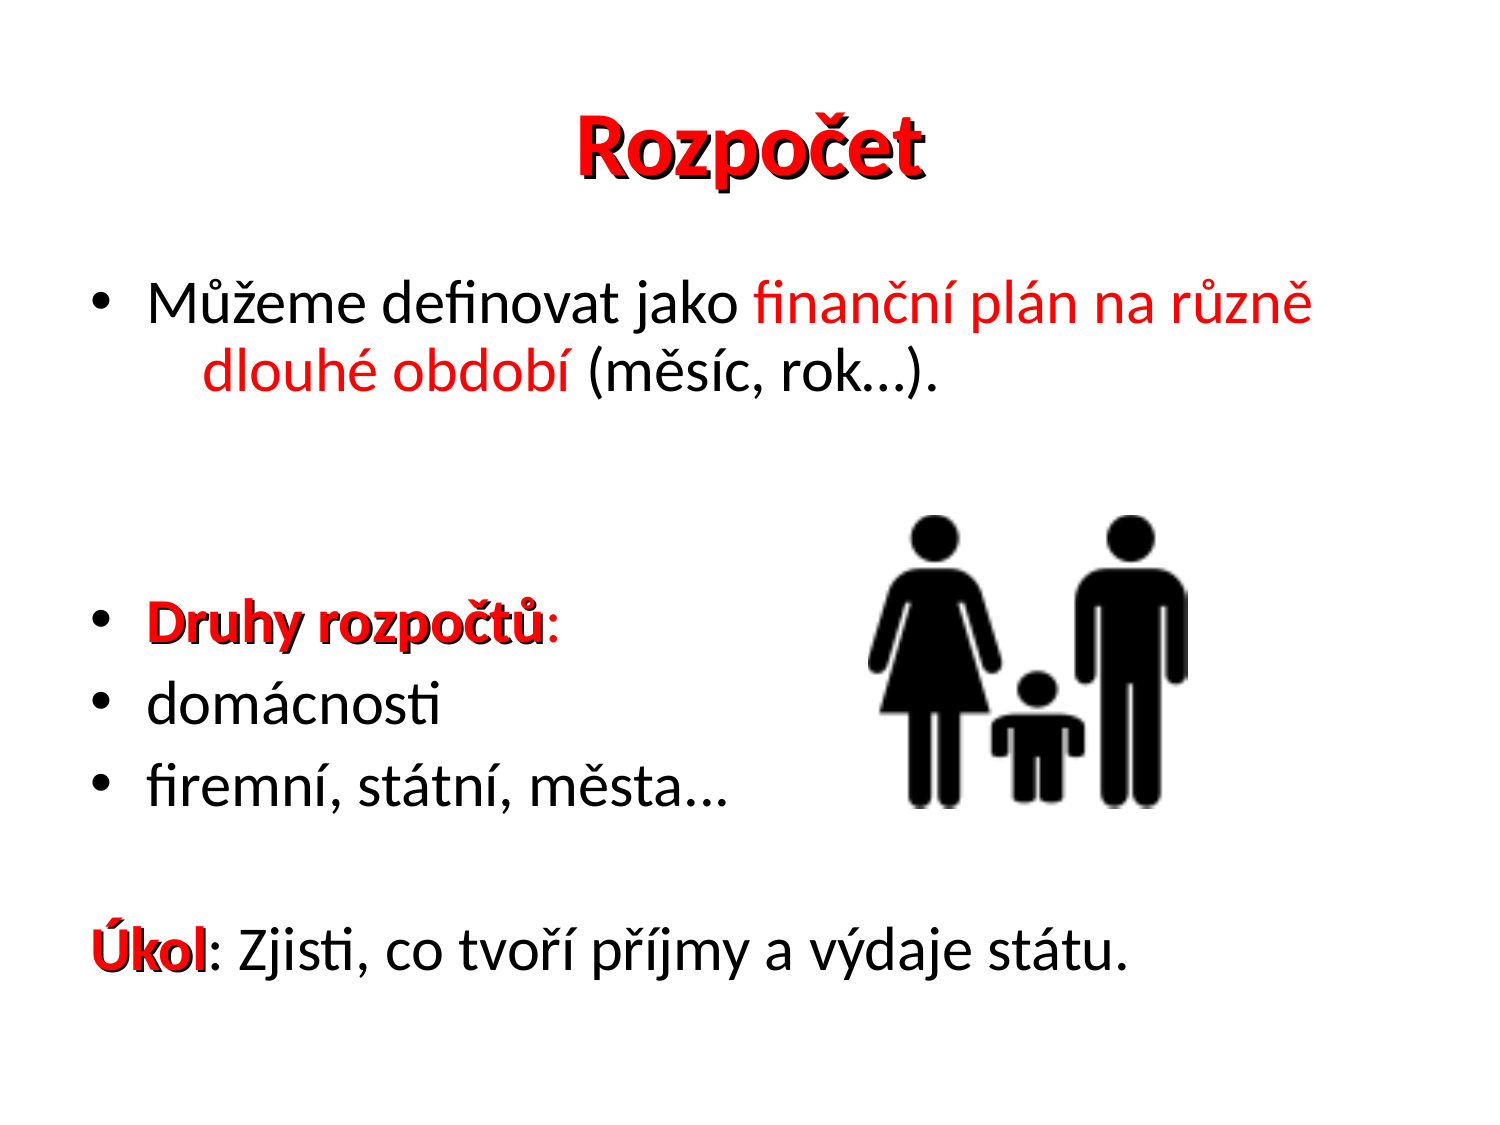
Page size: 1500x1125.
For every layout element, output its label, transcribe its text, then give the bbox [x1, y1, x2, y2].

list Můžeme definovat jako finanční plán na různě dlouhé období (měsíc, rok…). Druhy rozpočtů: domácnosti firemní, státní, města... Úkol: Zjisti, co tvoří příjmy a výdaje státu. [75, 262, 1426, 1005]
picture [868, 515, 1188, 809]
title Rozpočet [75, 45, 1426, 233]
